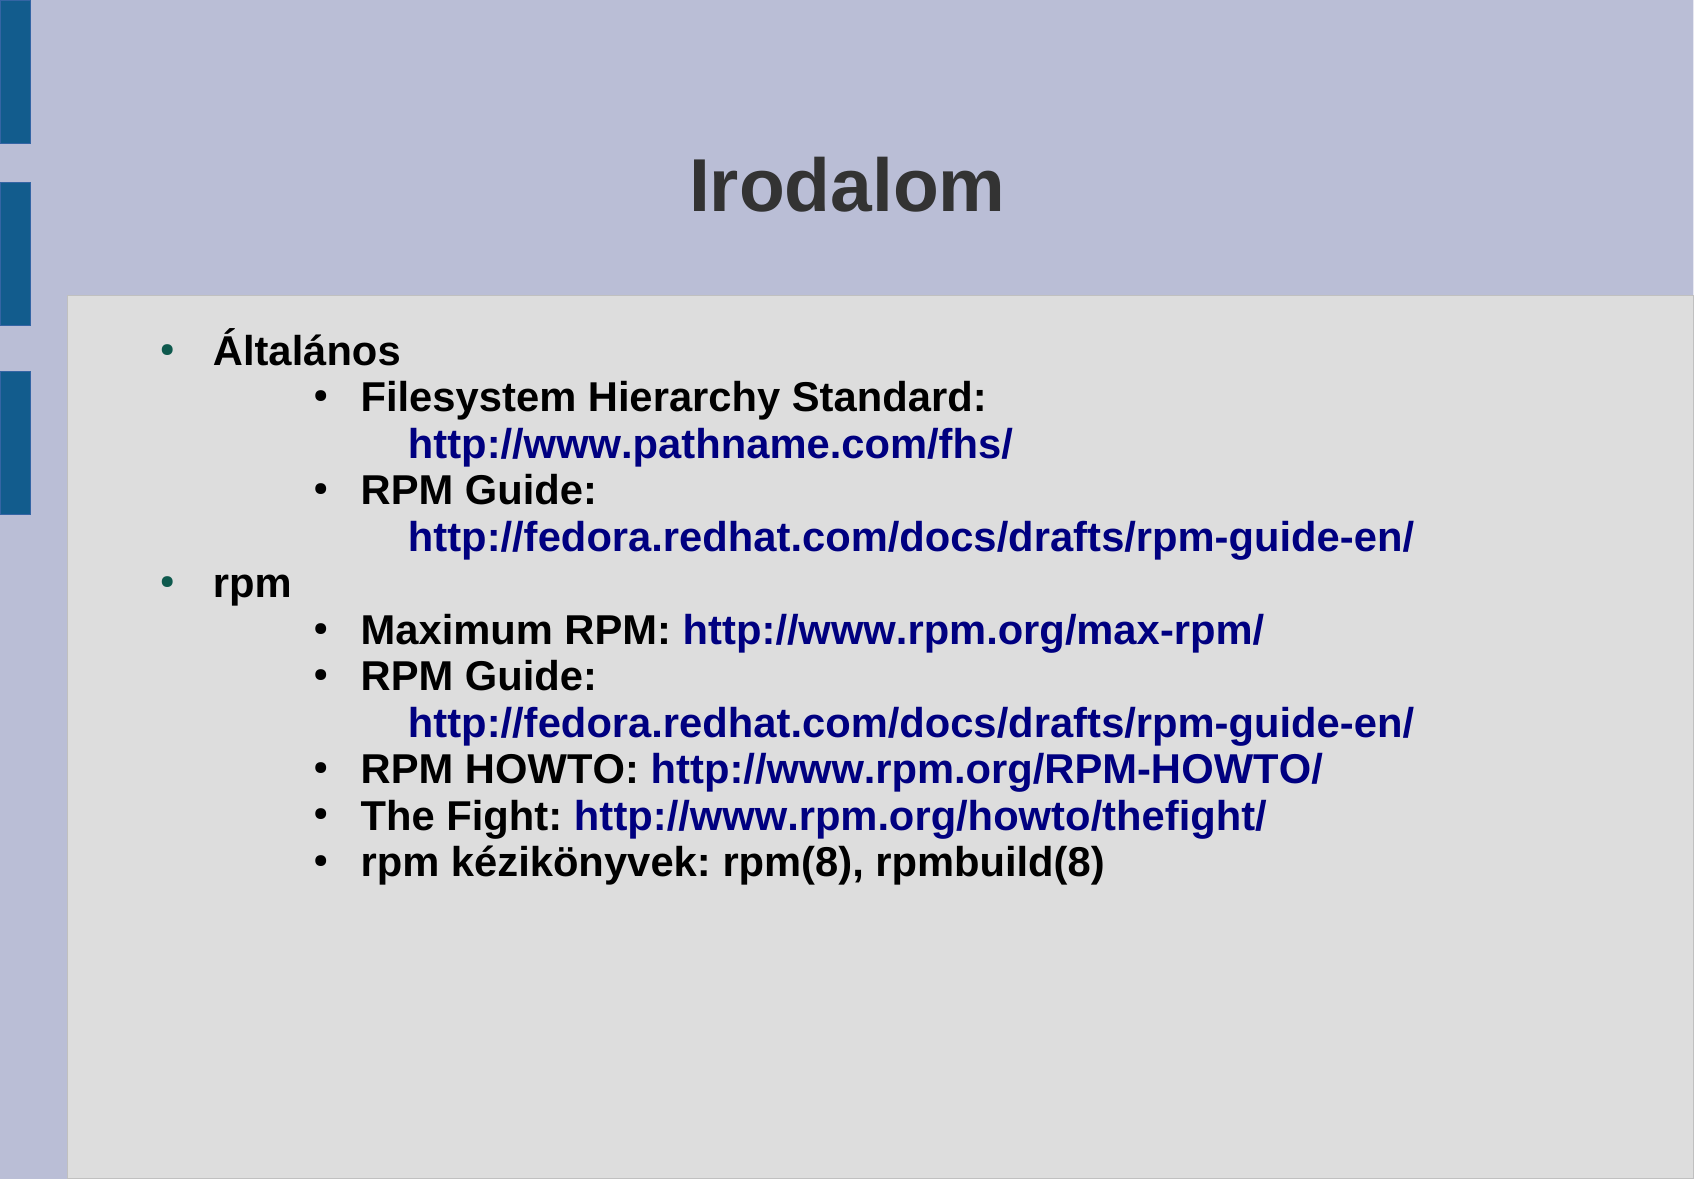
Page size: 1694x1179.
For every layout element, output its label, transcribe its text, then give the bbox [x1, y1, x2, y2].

title Irodalom [124, 86, 1571, 284]
list Általános Filesystem Hierarchy Standard: http://www.pathname.com/fhs/ RPM Guide: http://fedora.redhat.com/docs/drafts/rpm-guide-en/ rpm Maximum RPM: http://www.rpm.org/max-rpm/ RPM Guide: http://fedora.redhat.com/docs/drafts/rpm-guide-en/ RPM HOWTO: http://www.rpm.org/RPM-HOWTO/ The Fight: http://www.rpm.org/howto/thefight/ rpm kézikönyvek: rpm(8), rpmbuild(8) [124, 327, 1571, 1071]
